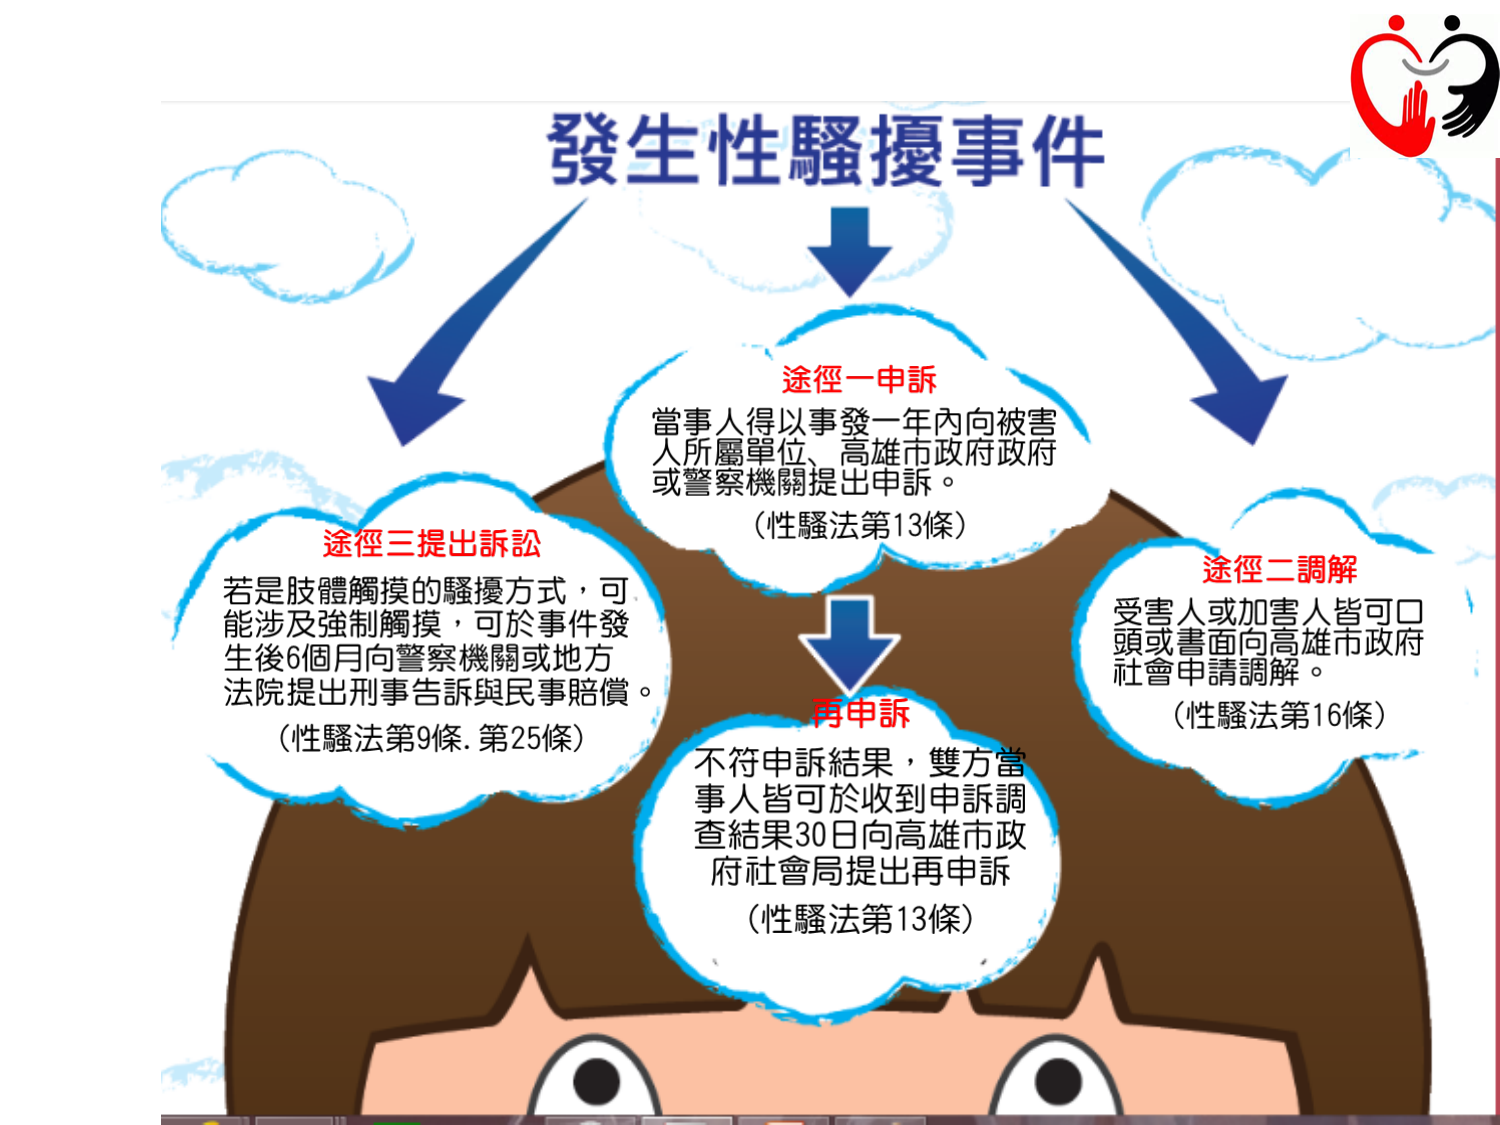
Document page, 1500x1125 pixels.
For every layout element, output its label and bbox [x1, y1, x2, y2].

picture [161, 14, 1500, 1125]
